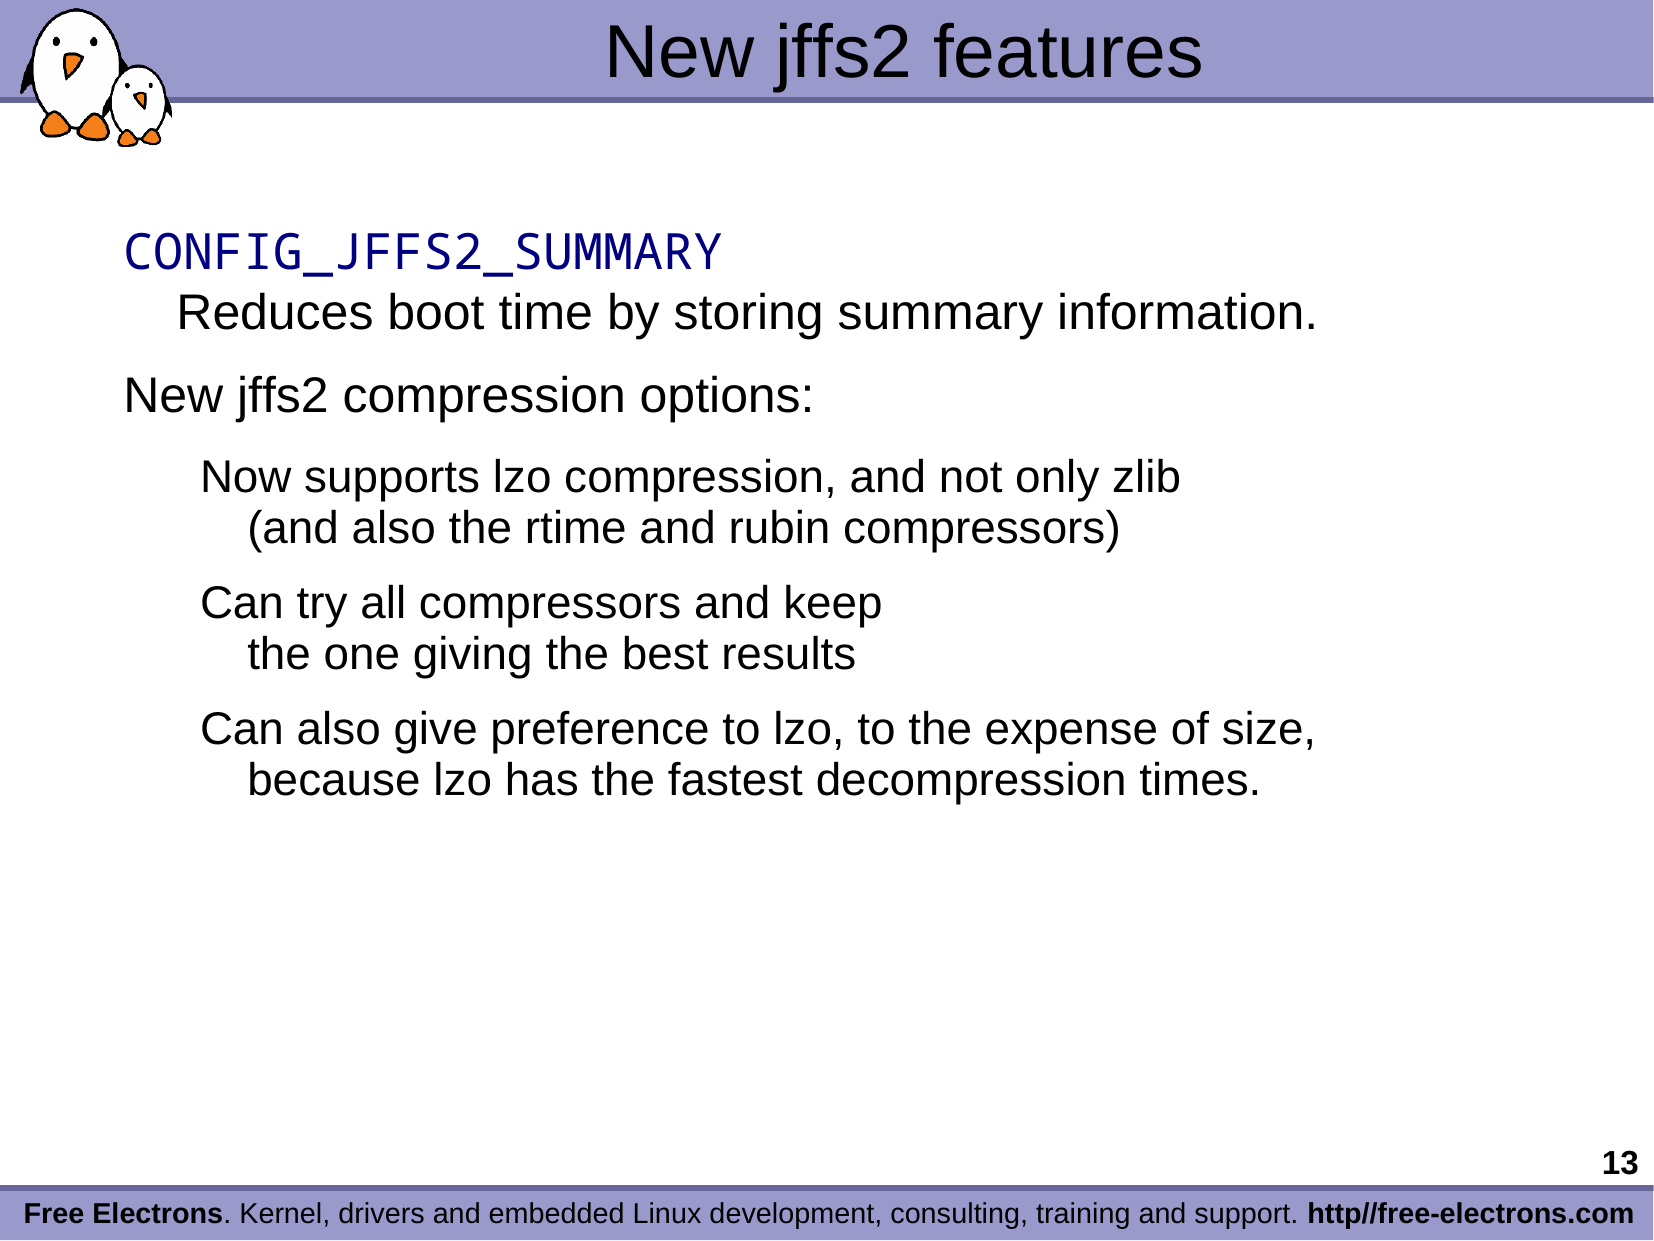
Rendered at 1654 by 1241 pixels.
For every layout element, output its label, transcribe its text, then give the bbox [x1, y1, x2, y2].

picture [20, 8, 172, 147]
list CONFIG_JFFS2_SUMMARY Reduces boot time by storing summary information. New jffs2 compression options: Now supports lzo compression, and not only zlib (and also the rtime and rubin compressors) Can try all compressors and keep the one giving the best results Can also give preference to lzo, to the expense of size, because lzo has the fastest decompression times. [105, 216, 1518, 1066]
title New jffs2 features [178, 4, 1631, 98]
